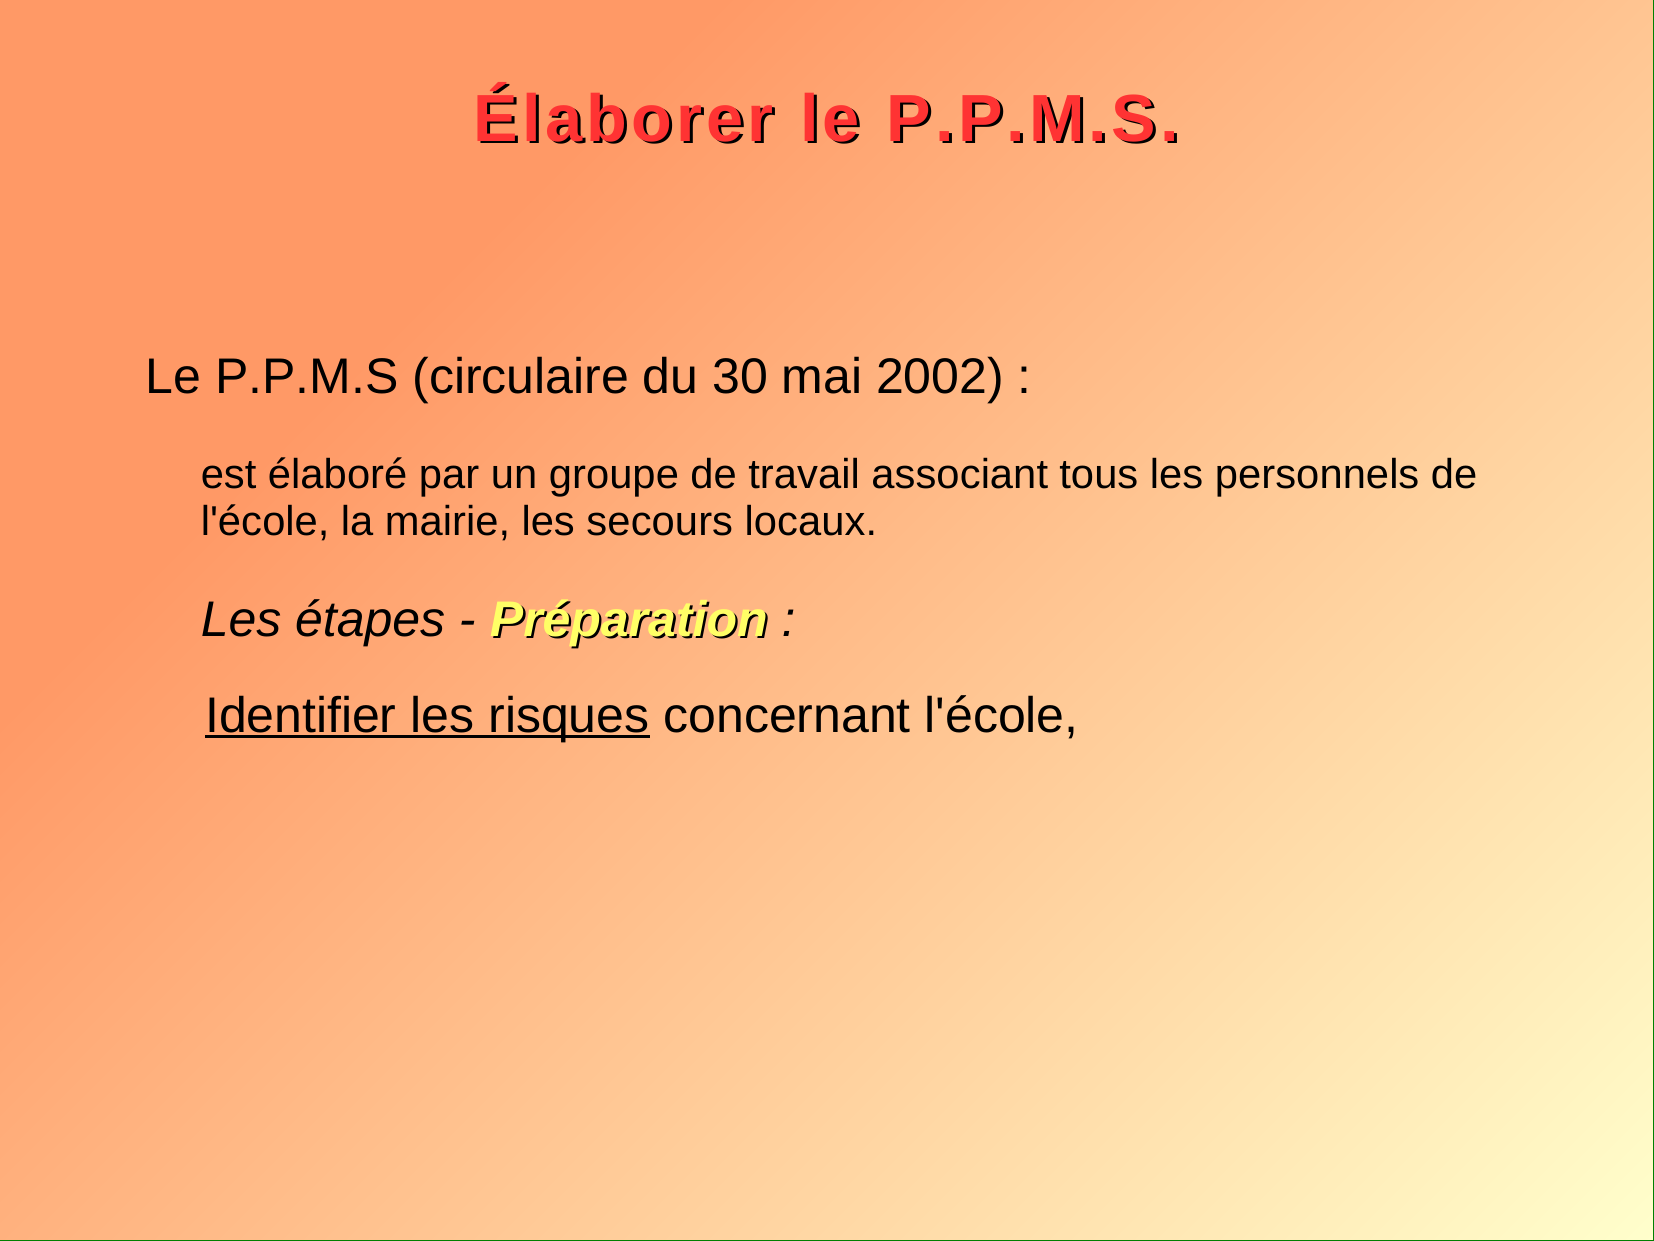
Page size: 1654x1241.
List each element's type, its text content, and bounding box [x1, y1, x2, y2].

title Élaborer le P.P.M.S. [120, 29, 1533, 207]
text_box Le P.P.M.S (circulaire du 30 mai 2002) : est élaboré par un groupe de travail associant tous les personnels de l'école, la mairie, les secours locaux. Les étapes - Préparation : Identifier les risques concernant l'école, [88, 253, 1536, 922]
text_box [0, 0, 1654, 1241]
